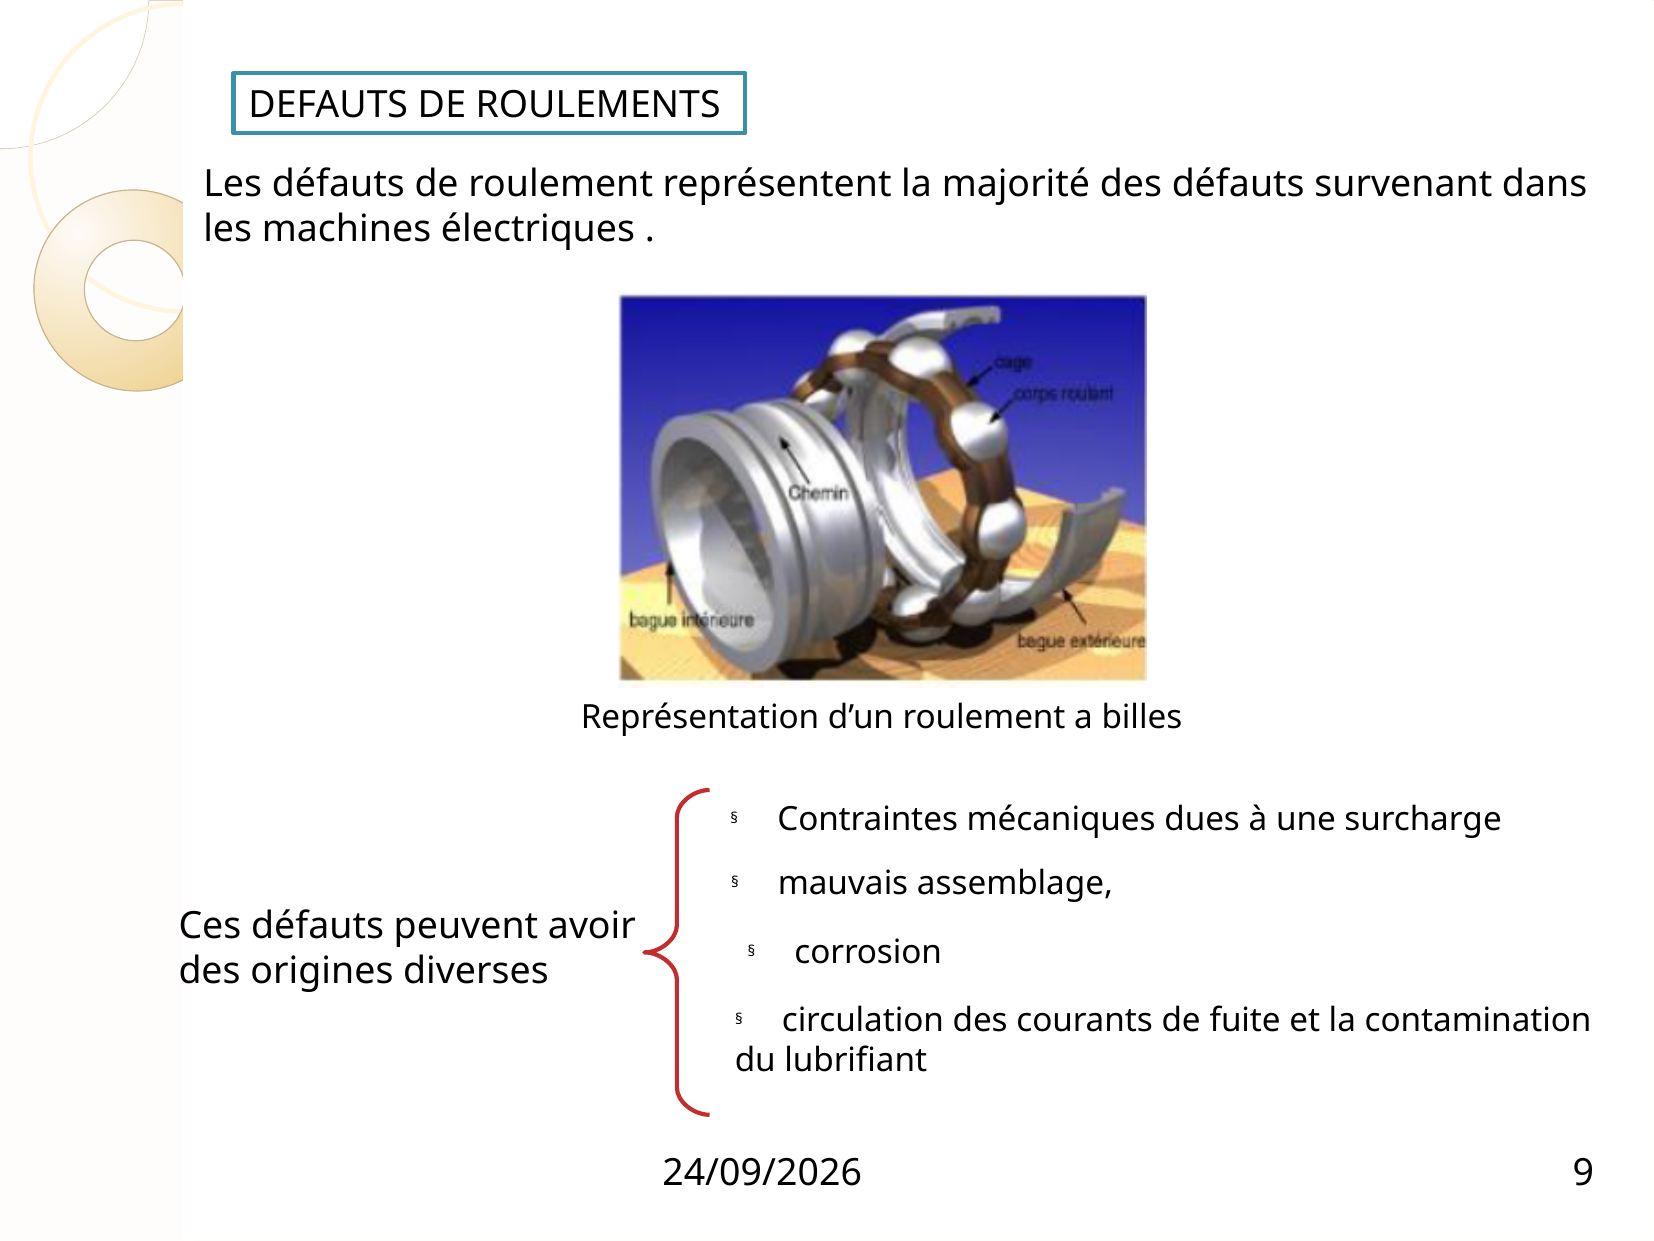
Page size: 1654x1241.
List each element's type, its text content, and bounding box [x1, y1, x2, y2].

text_box Ces défauts peuvent avoir des origines diverses [163, 893, 661, 999]
text_box DEFAUTS DE ROULEMENTS [233, 73, 746, 133]
text_box corrosion [732, 923, 958, 979]
text_box mauvais assemblage, [716, 854, 1138, 910]
slide_number 02/07/2018 [647, 1140, 1034, 1227]
slide_number <numéro> [1557, 1140, 1641, 1227]
text_box Les défauts de roulement représentent la majorité des défauts survenant dans les machines électriques . [188, 151, 1654, 257]
text_box circulation des courants de fuite et la contamination du lubrifiant [720, 991, 1617, 1086]
picture [618, 290, 1147, 687]
text_box Représentation d’un roulement a billes [566, 687, 1199, 743]
text_box Contraintes mécaniques dues à une surcharge [715, 789, 1527, 845]
